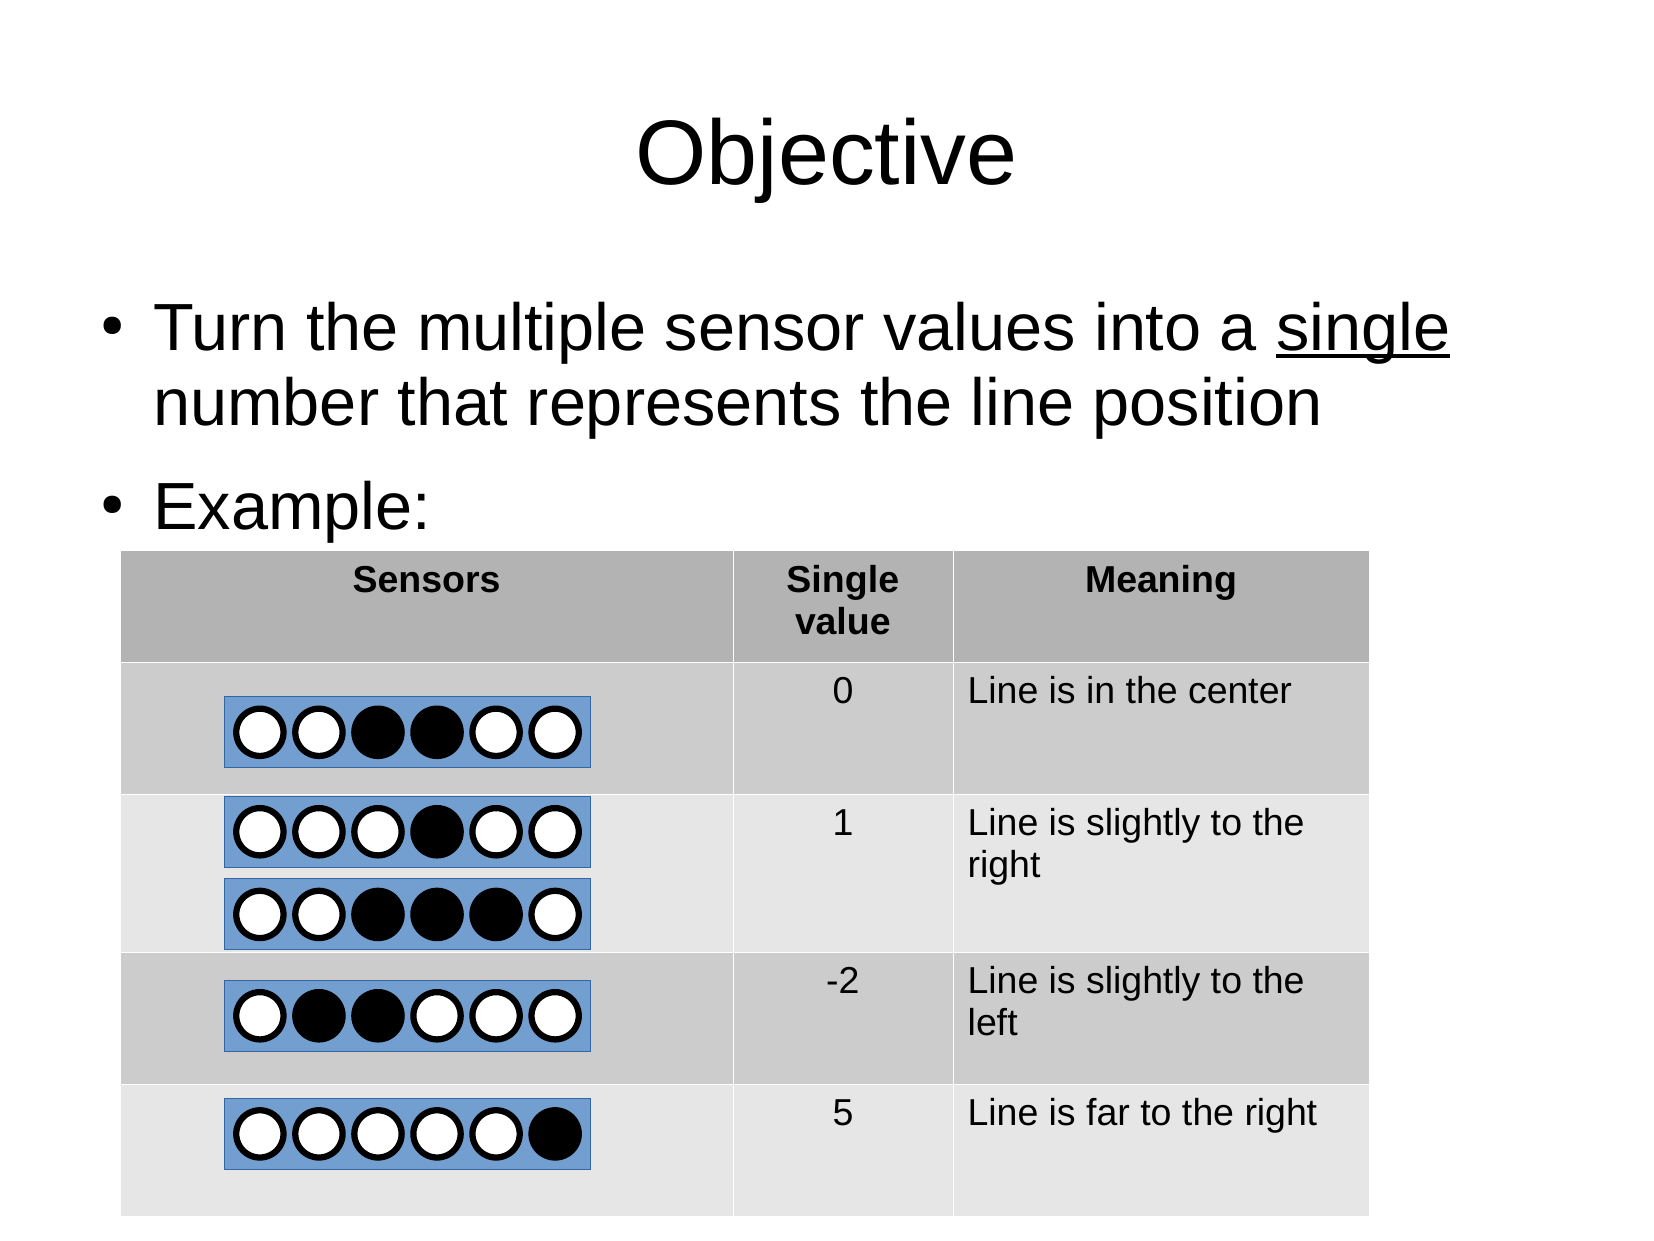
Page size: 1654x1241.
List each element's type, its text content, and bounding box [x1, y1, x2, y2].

title Objective [82, 49, 1571, 257]
text_box [224, 696, 591, 768]
table_cell Line is slightly to the left [954, 953, 1369, 1084]
table_cell [121, 953, 733, 1084]
table_header Single value [734, 551, 953, 662]
text_box [224, 796, 591, 868]
table_cell Line is far to the right [954, 1085, 1369, 1216]
table_cell Line is slightly to the right [954, 795, 1369, 952]
text_box [224, 980, 591, 1052]
table_cell 1 [734, 795, 953, 952]
table_cell 0 [734, 663, 953, 794]
table_cell [121, 795, 733, 952]
table_cell [121, 663, 733, 794]
table_cell [121, 1085, 733, 1216]
text_box [224, 878, 591, 950]
text_box [224, 1098, 591, 1170]
list Turn the multiple sensor values into a single number that represents the line position Example: [82, 290, 1571, 1010]
table_cell 5 [734, 1085, 953, 1216]
table_header Sensors [121, 551, 733, 662]
table_cell -2 [734, 953, 953, 1084]
table_header Meaning [954, 551, 1369, 662]
table_cell Line is in the center [954, 663, 1369, 794]
